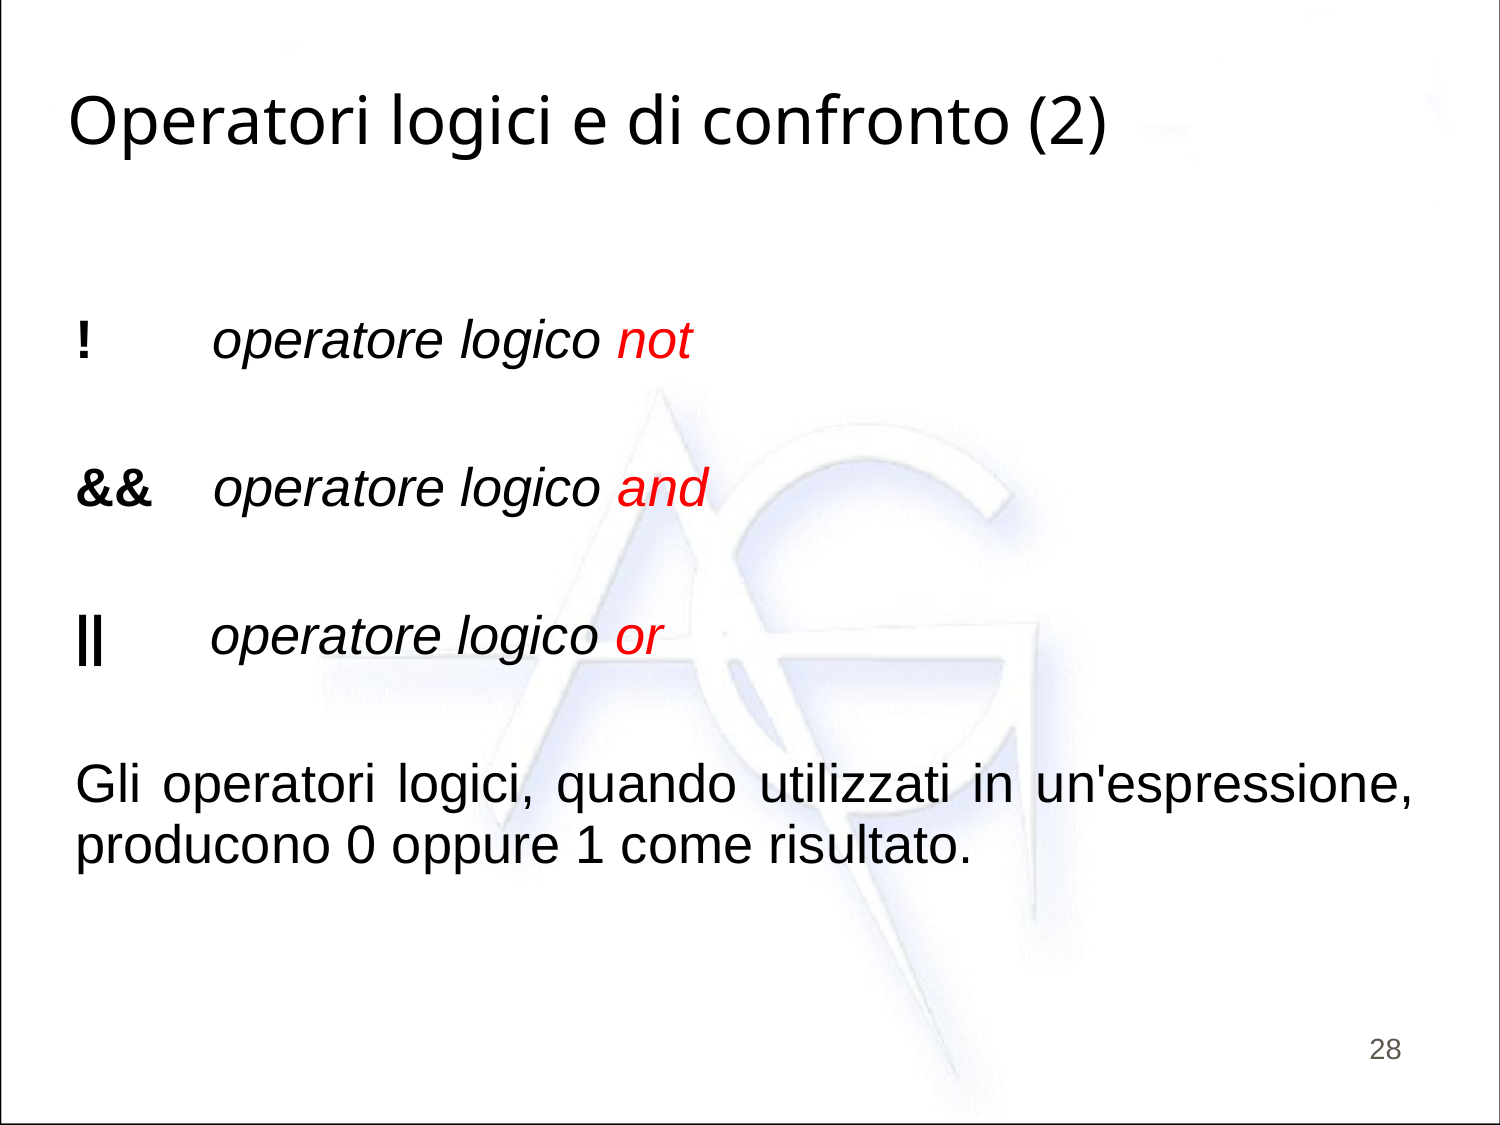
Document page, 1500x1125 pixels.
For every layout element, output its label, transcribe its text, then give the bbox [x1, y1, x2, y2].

title Operatori logici e di confronto (2) [49, 0, 1438, 251]
picture [0, 0, 1500, 1125]
list ! operatore logico not && operatore logico and || operatore logico or Gli operatori logici, quando utilizzati in un'espressione, producono 0 oppure 1 come risultato. [74, 309, 1417, 1052]
